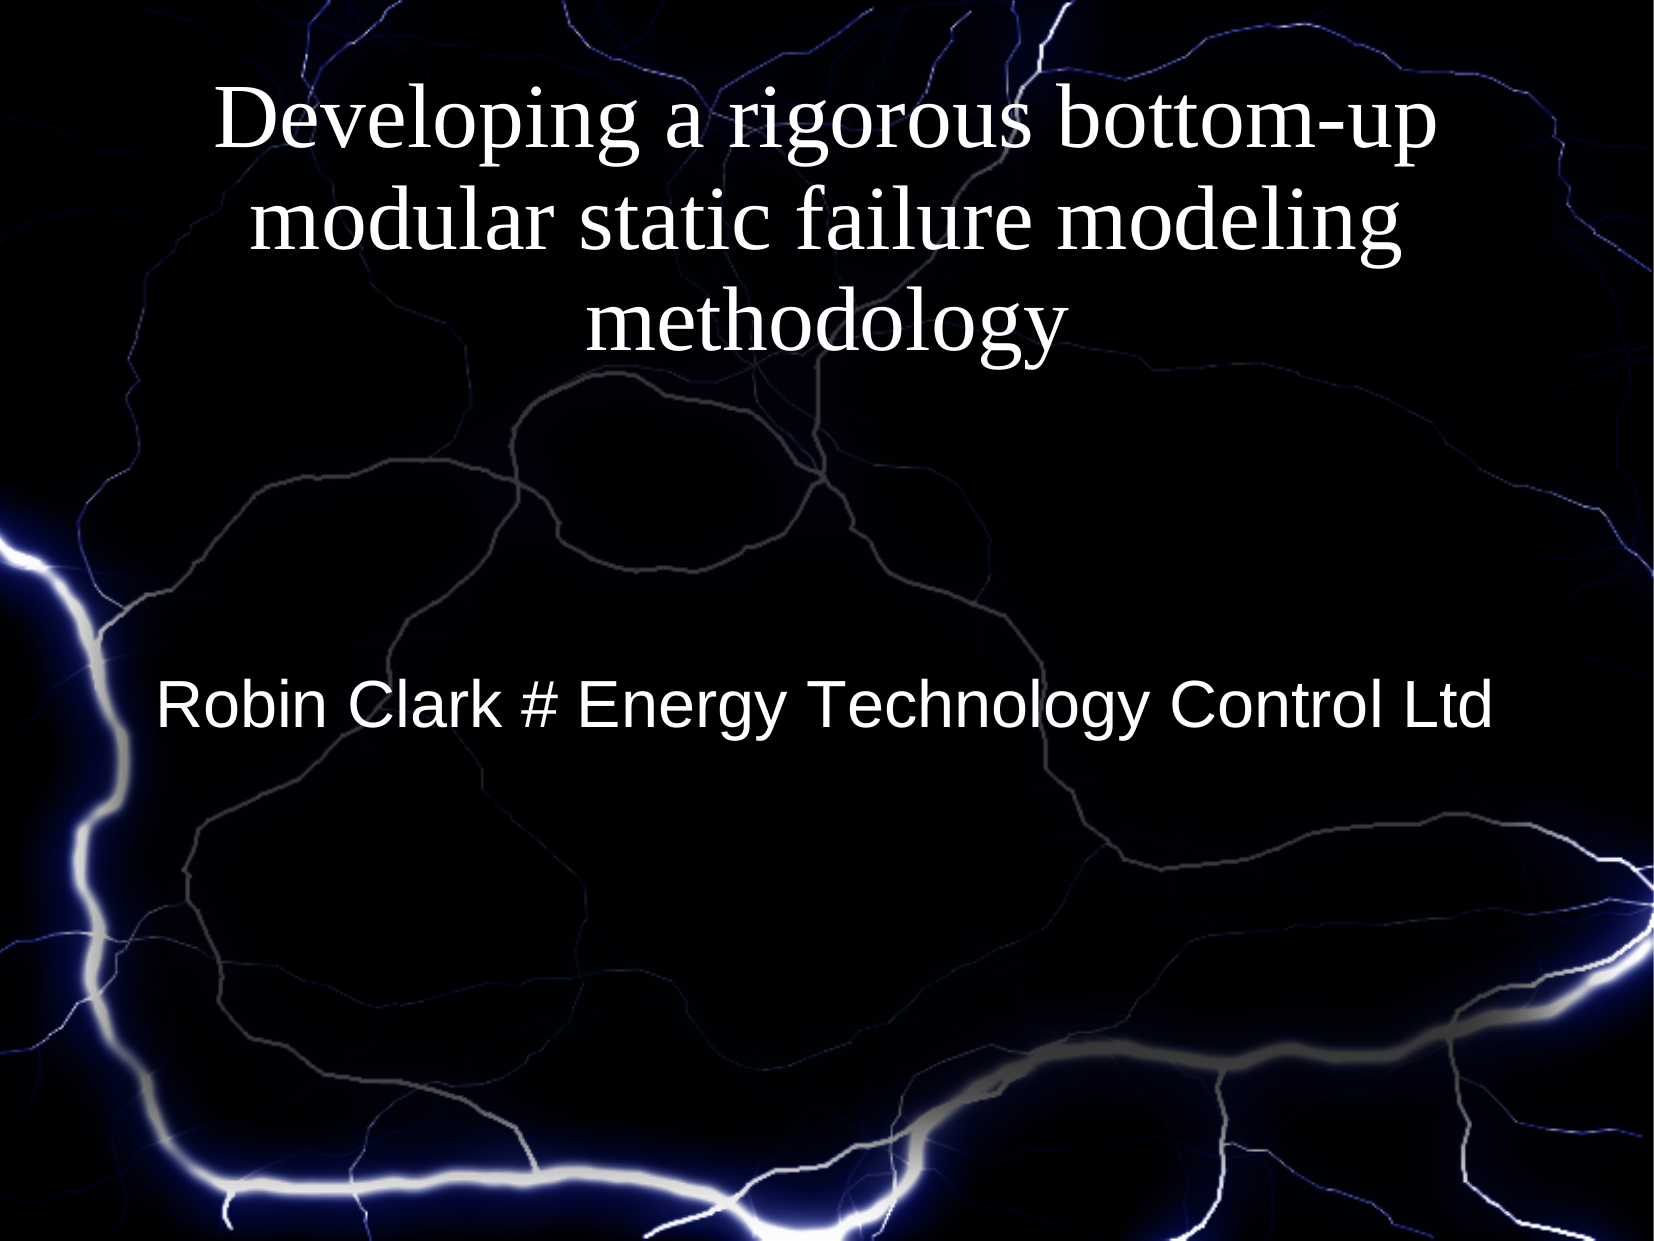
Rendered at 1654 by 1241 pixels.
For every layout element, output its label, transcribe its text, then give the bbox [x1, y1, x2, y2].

picture [0, 0, 1654, 1241]
subtitle Robin Clark # Energy Technology Control Ltd [134, 350, 1516, 1133]
title Developing a rigorous bottom-up modular static failure modeling methodology [121, 66, 1534, 371]
